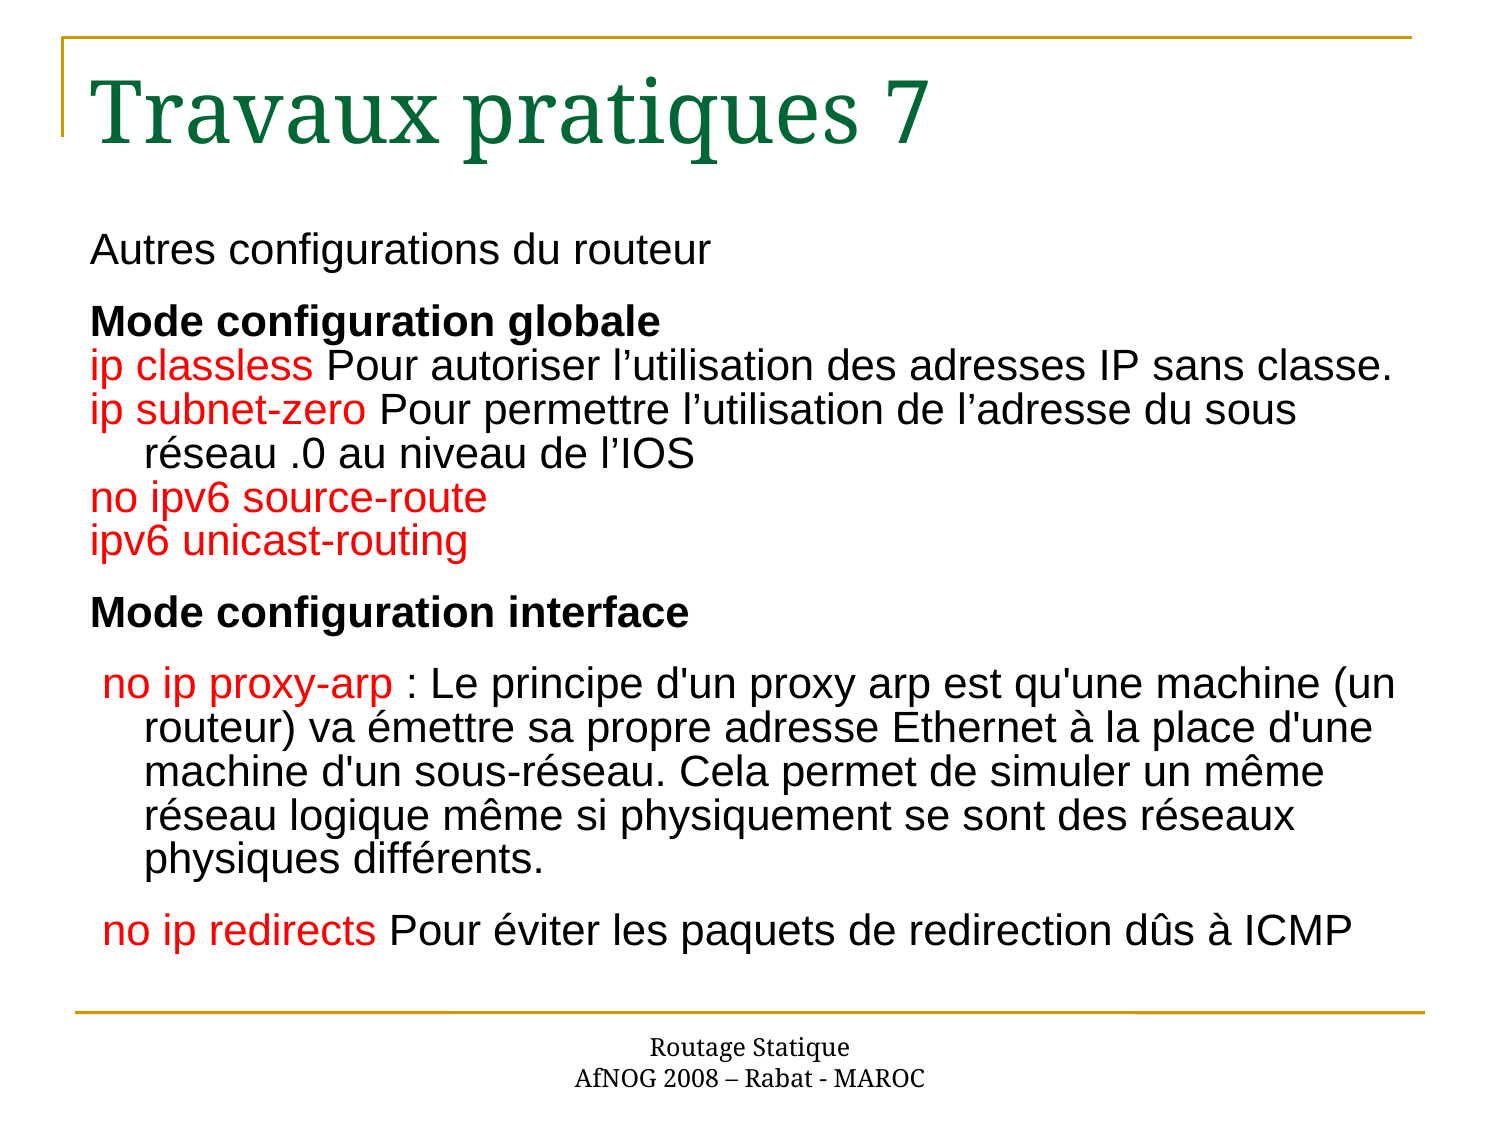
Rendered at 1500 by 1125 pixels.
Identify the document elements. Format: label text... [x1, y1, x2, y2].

list Autres configurations du routeur Mode configuration globale ip classless Pour autoriser l’utilisation des adresses IP sans classe. ip subnet-zero Pour permettre l’utilisation de l’adresse du sous réseau .0 au niveau de l’IOS no ipv6 source-route ipv6 unicast-routing Mode configuration interface no ip proxy-arp : Le principe d'un proxy arp est qu'une machine (un routeur) va émettre sa propre adresse Ethernet à la place d'une machine d'un sous-réseau. Cela permet de simuler un même réseau logique même si physiquement se sont des réseaux physiques différents. no ip redirects Pour éviter les paquets de redirection dûs à ICMP [75, 221, 1426, 1067]
title Travaux pratiques 7 [75, 45, 1426, 178]
